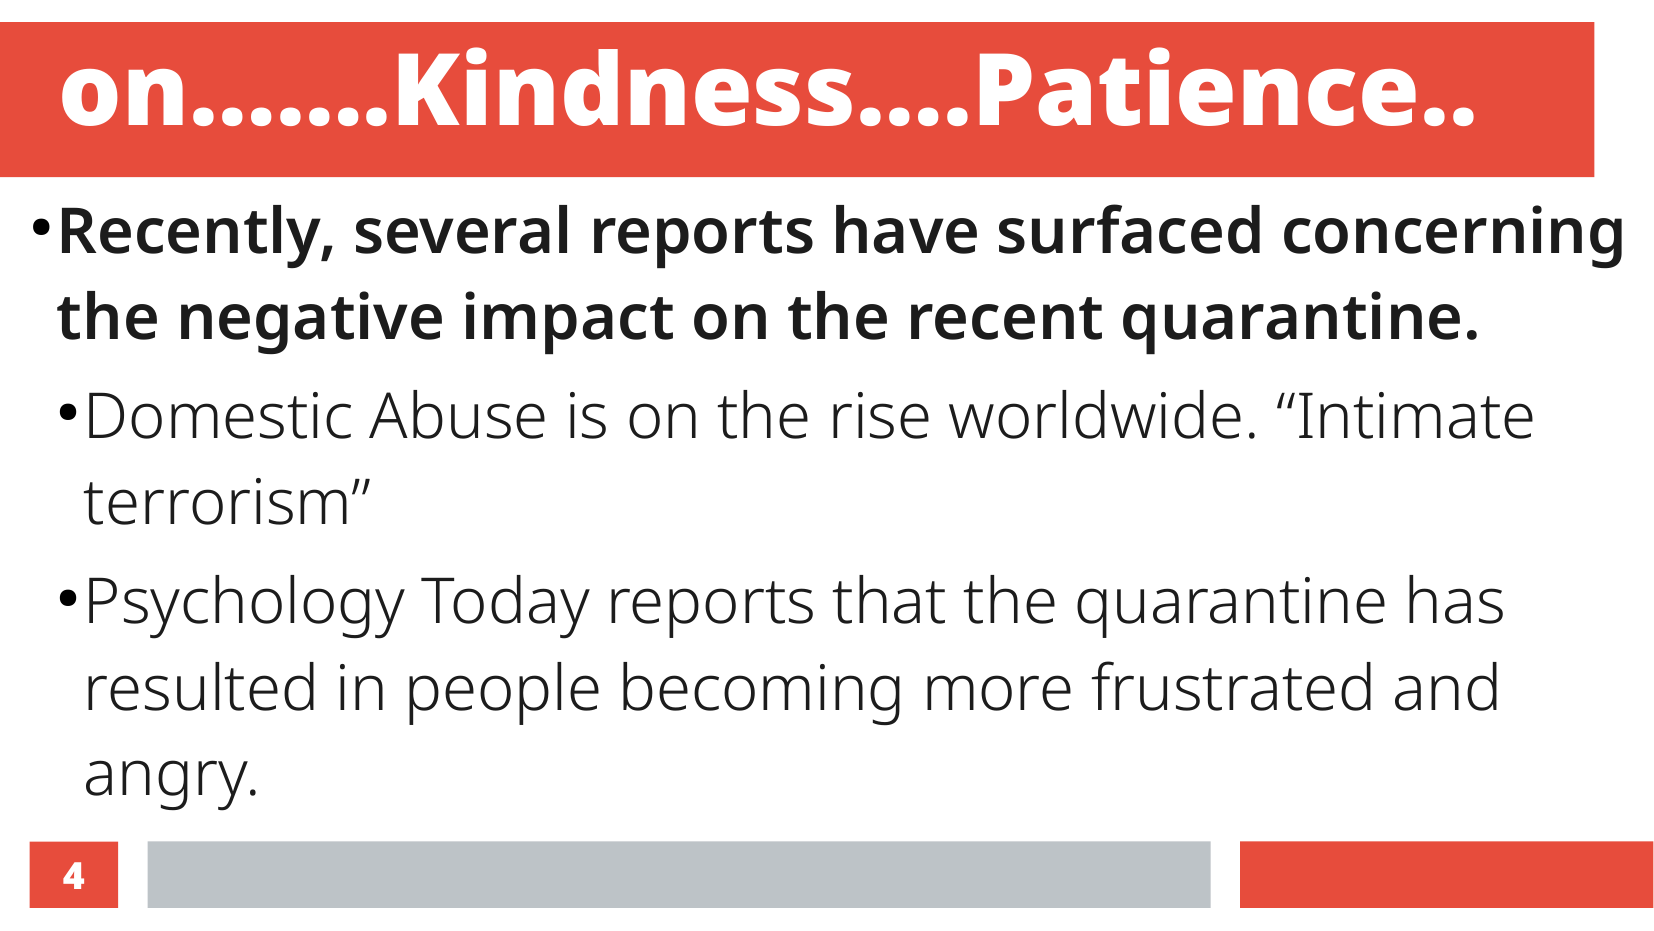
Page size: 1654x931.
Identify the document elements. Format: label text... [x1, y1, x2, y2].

list Recently, several reports have surfaced concerning the negative impact on the recent quarantine. Domestic Abuse is on the rise worldwide. “Intimate terrorism” Psychology Today reports that the quarantine has resulted in people becoming more frustrated and angry. [30, 185, 1636, 826]
title Put on…….Kindness….Patience.. [59, 44, 1595, 156]
